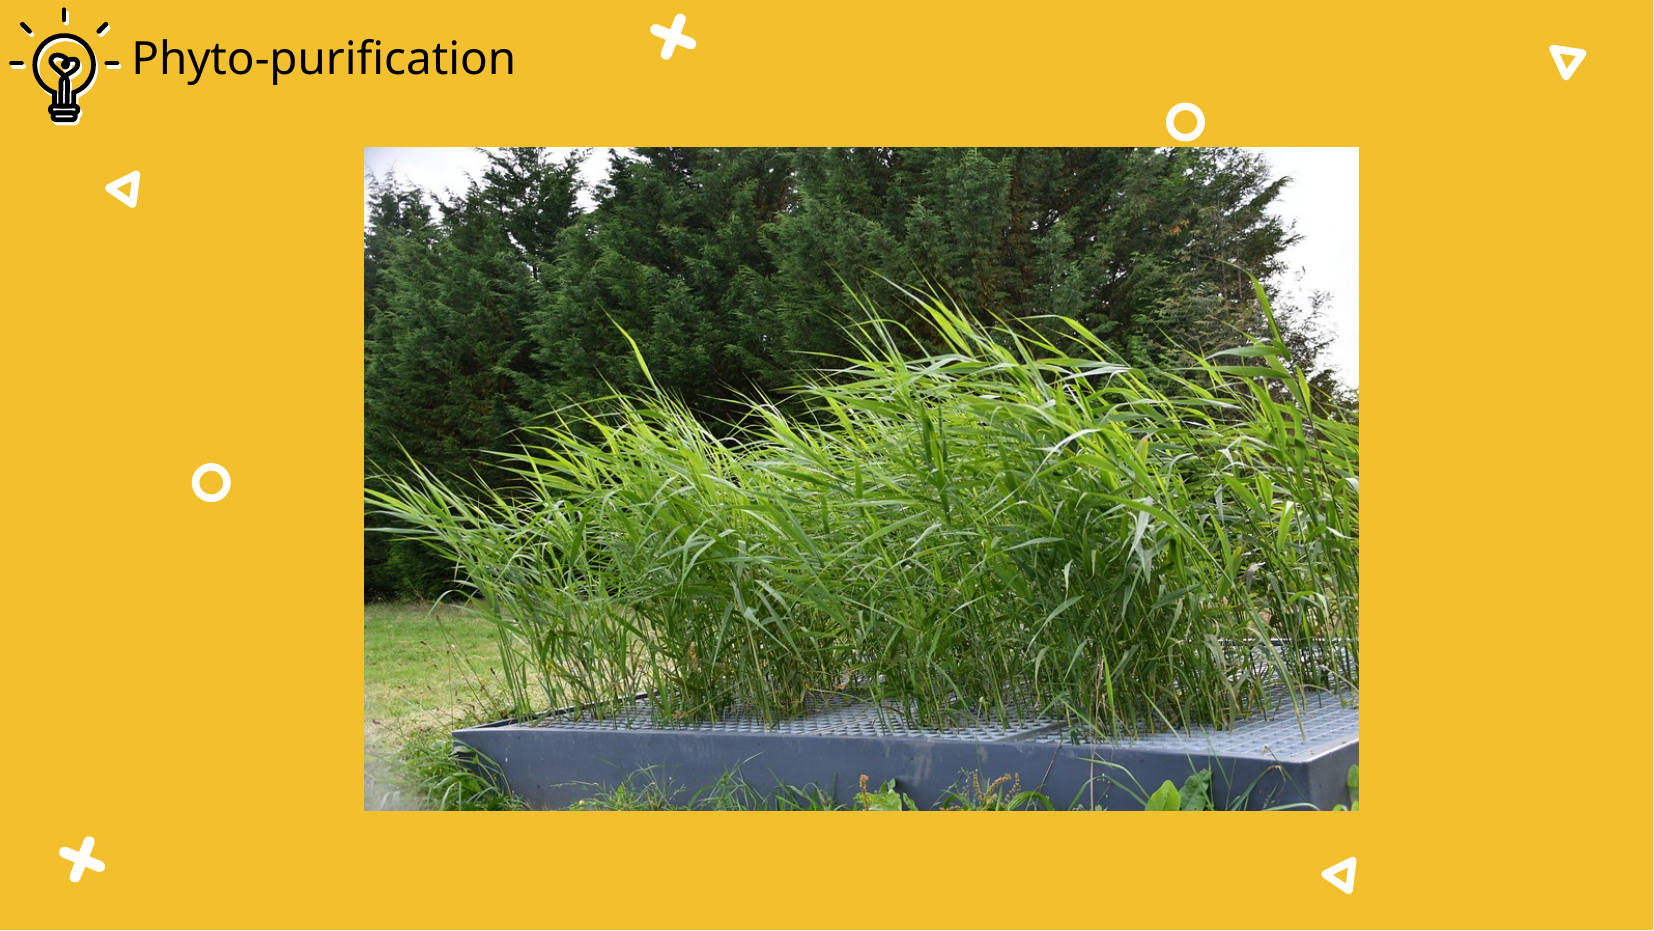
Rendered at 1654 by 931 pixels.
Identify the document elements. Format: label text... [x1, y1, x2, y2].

picture [364, 147, 1359, 811]
title Phyto-purification [131, 0, 827, 120]
